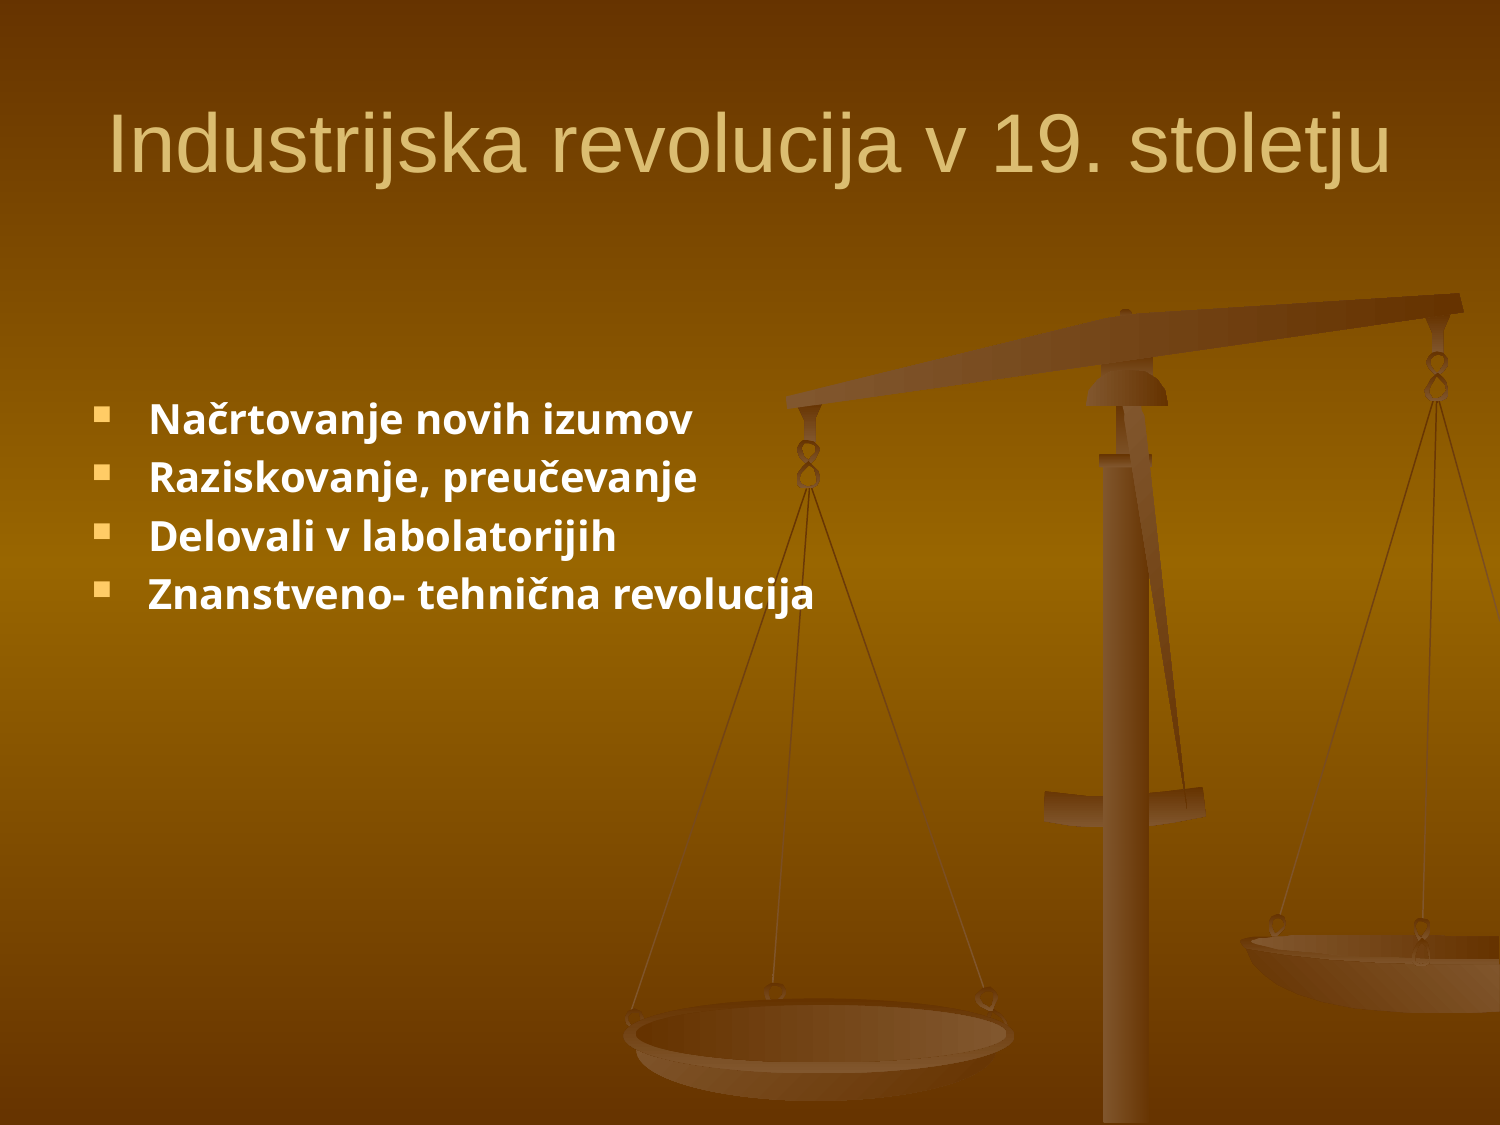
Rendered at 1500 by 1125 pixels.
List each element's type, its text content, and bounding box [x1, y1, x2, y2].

list Načrtovanje novih izumov Raziskovanje, preučevanje Delovali v labolatorijih Znanstveno- tehnična revolucija [76, 385, 1063, 984]
title Industrijska revolucija v 19. stoletju [75, 45, 1425, 234]
